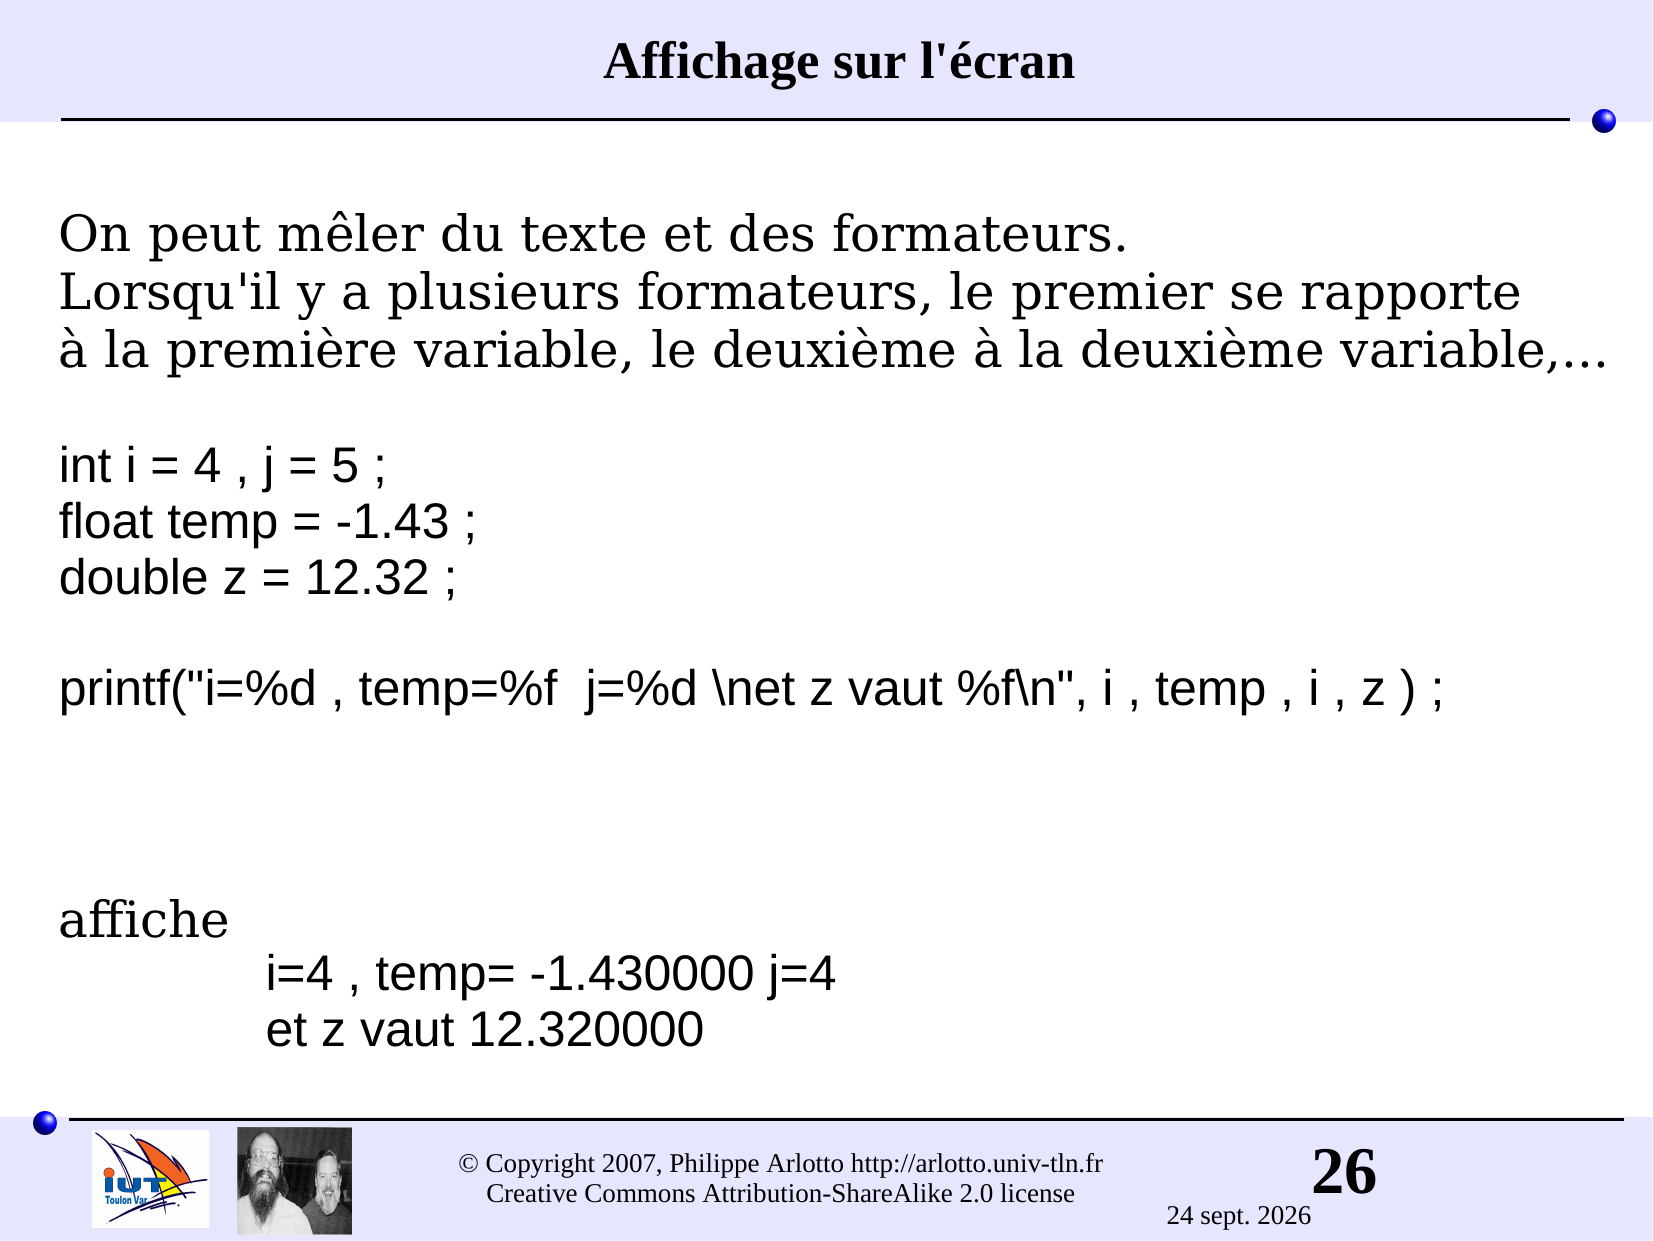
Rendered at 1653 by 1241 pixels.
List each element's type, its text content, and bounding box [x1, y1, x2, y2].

text_box On peut mêler du texte et des formateurs. Lorsqu'il y a plusieurs formateurs, le premier se rapporte à la première variable, le deuxième à la deuxième variable,... int i = 4 , j = 5 ; float temp = -1.43 ; double z = 12.32 ; printf("i=%d , temp=%f j=%d \net z vaut %f\n", i , temp , i , z ) ; affiche [58, 204, 1612, 1072]
title Affichage sur l'écran [95, 14, 1585, 107]
picture [237, 1127, 352, 1235]
text_box i=4 , temp= -1.430000 j=4 et z vaut 12.320000 [265, 945, 838, 1058]
